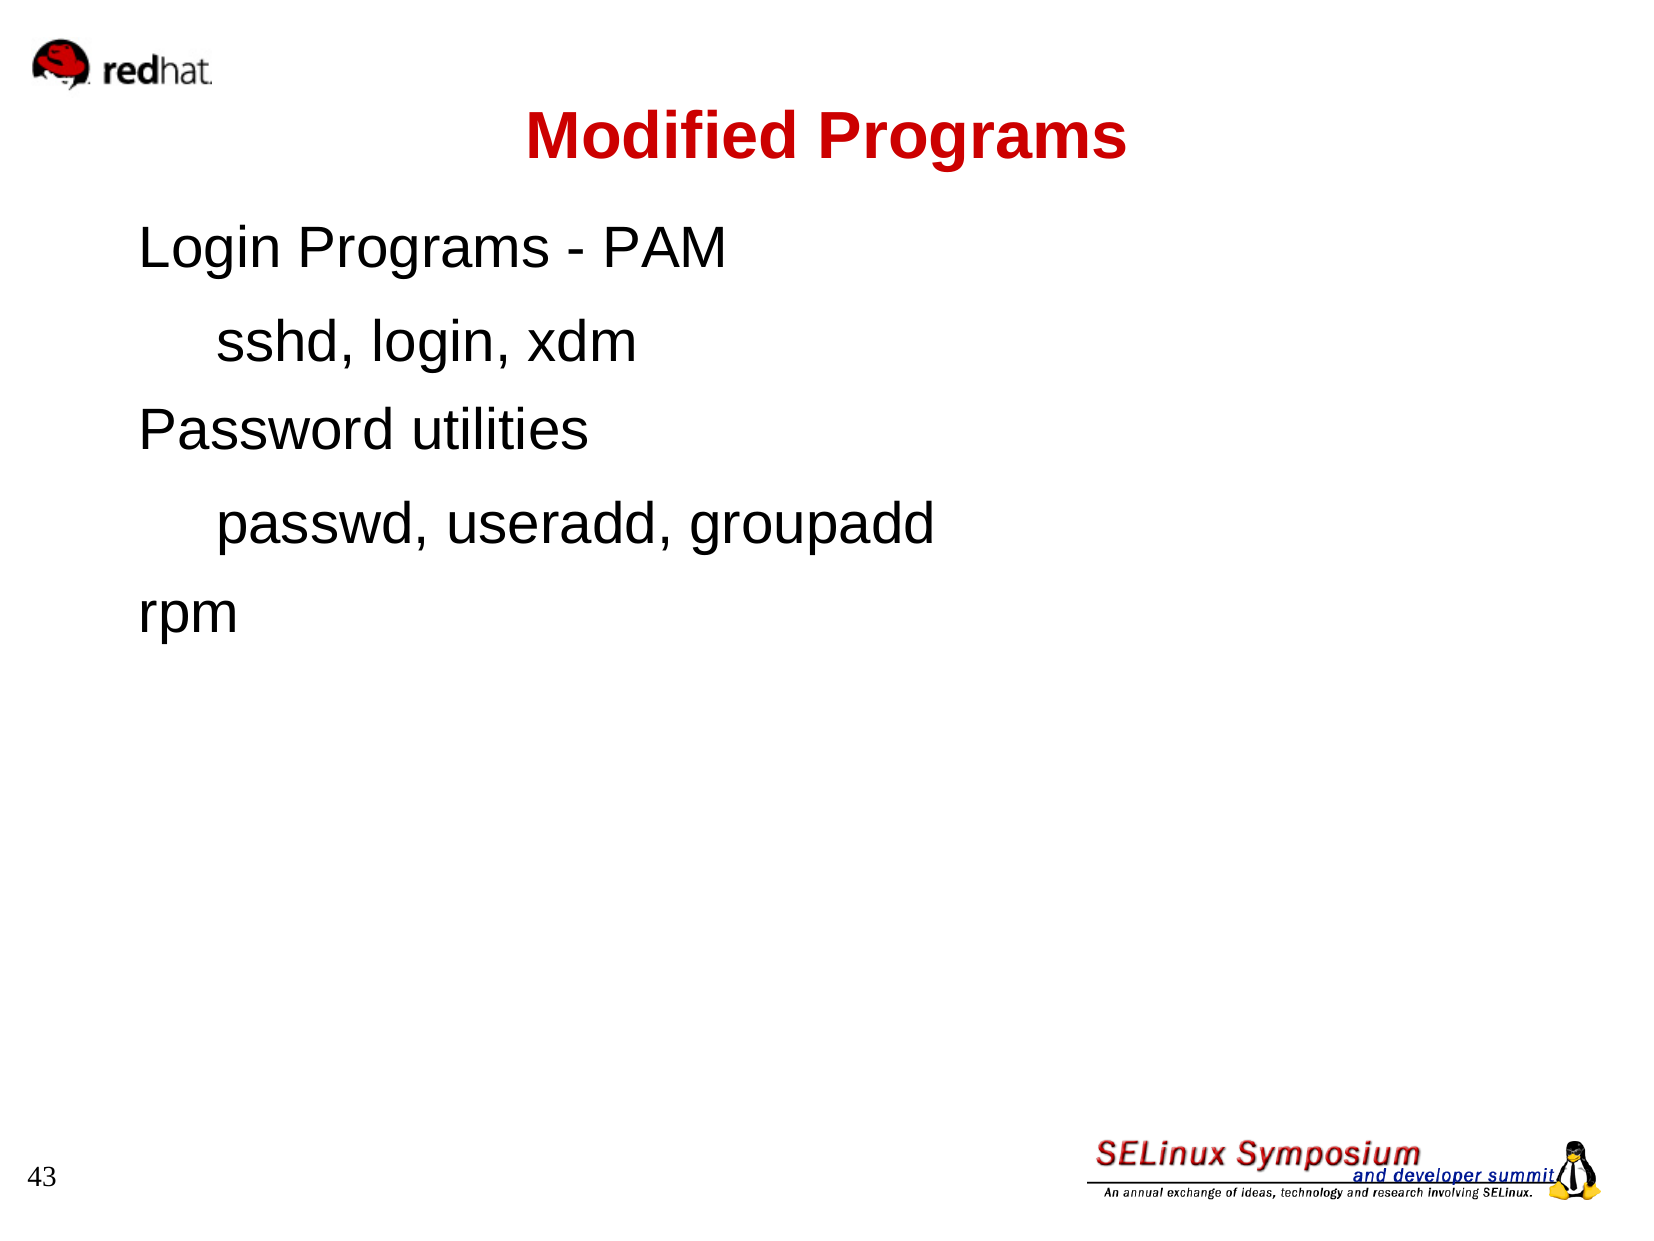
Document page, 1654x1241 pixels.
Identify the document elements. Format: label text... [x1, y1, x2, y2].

picture [1087, 1135, 1613, 1200]
list Login Programs - PAM sshd, login, xdm Password utilities passwd, useradd, groupadd rpm [121, 214, 1534, 1088]
title Modified Programs [121, 55, 1534, 214]
picture [31, 37, 212, 98]
